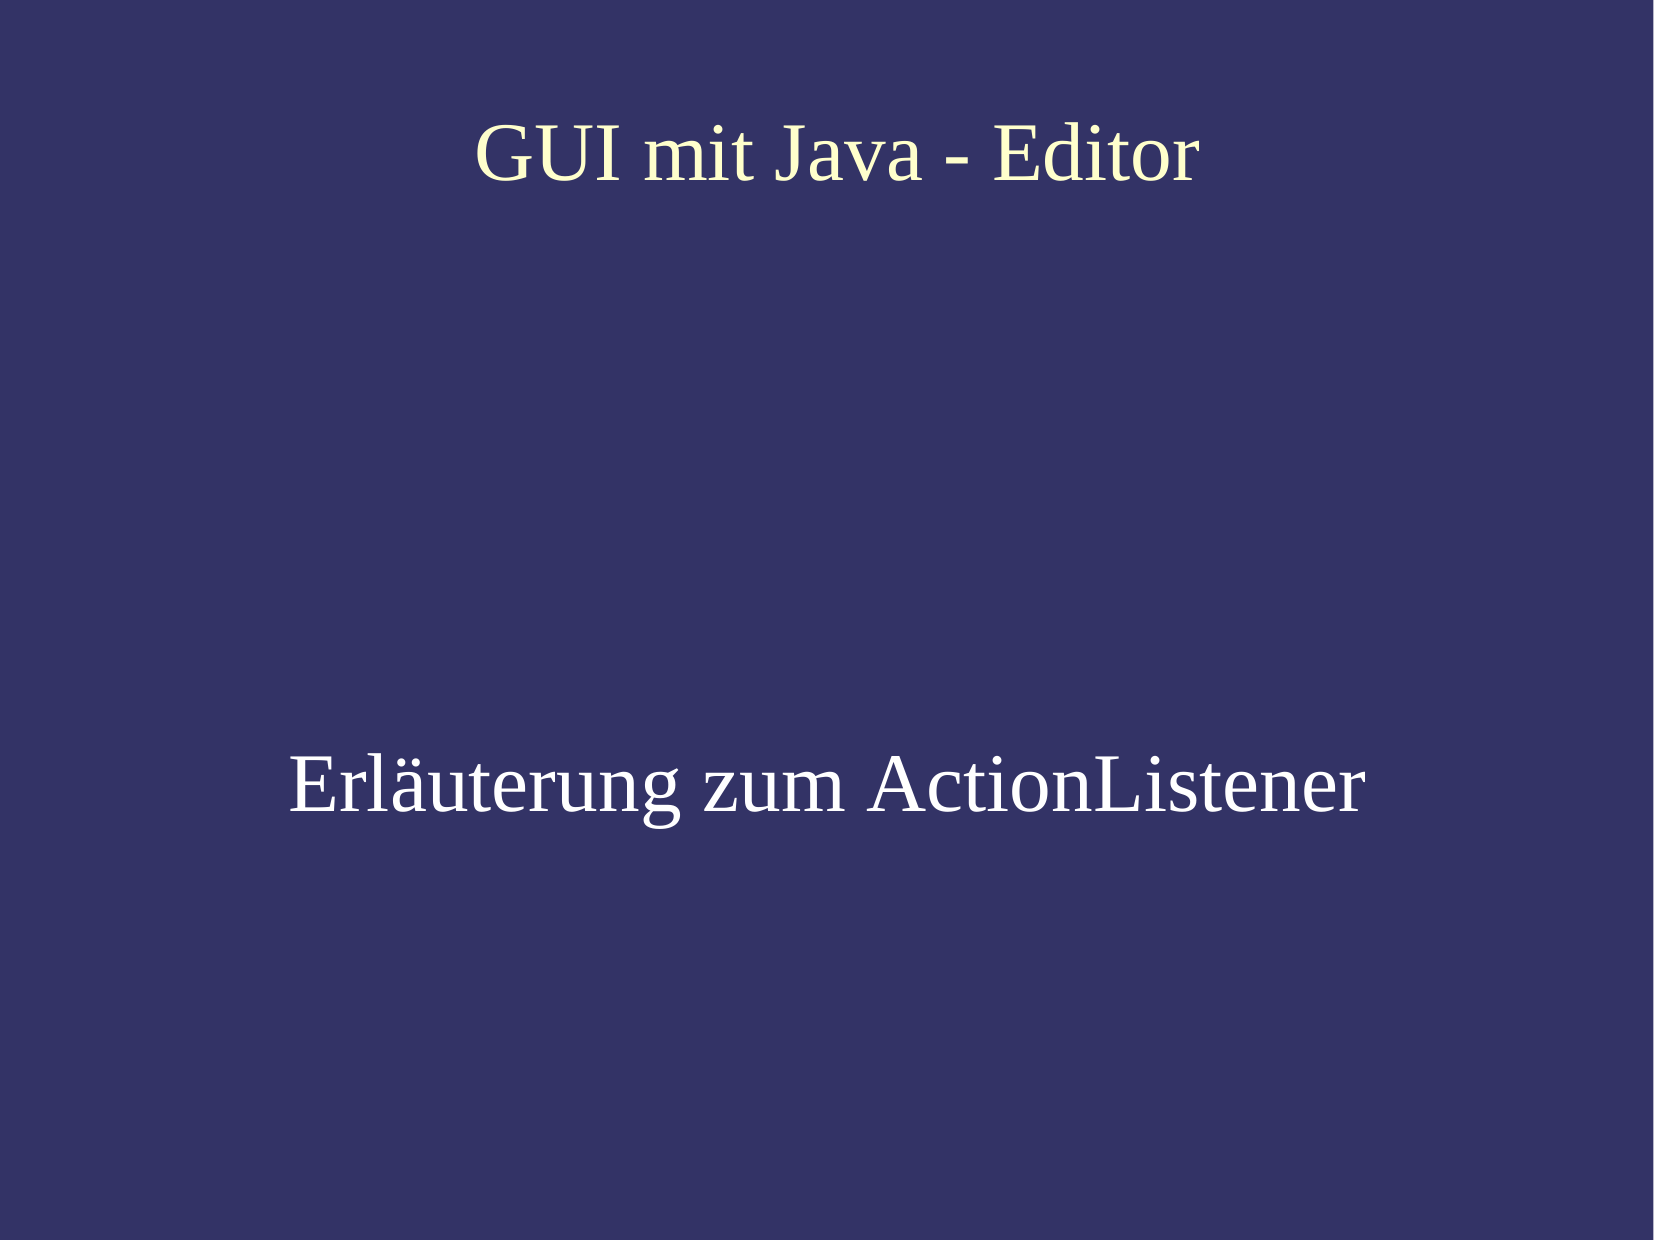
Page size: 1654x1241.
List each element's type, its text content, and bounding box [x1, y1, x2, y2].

title GUI mit Java - Editor [54, 44, 1622, 260]
subtitle Erläuterung zum ActionListener [77, 339, 1579, 1228]
